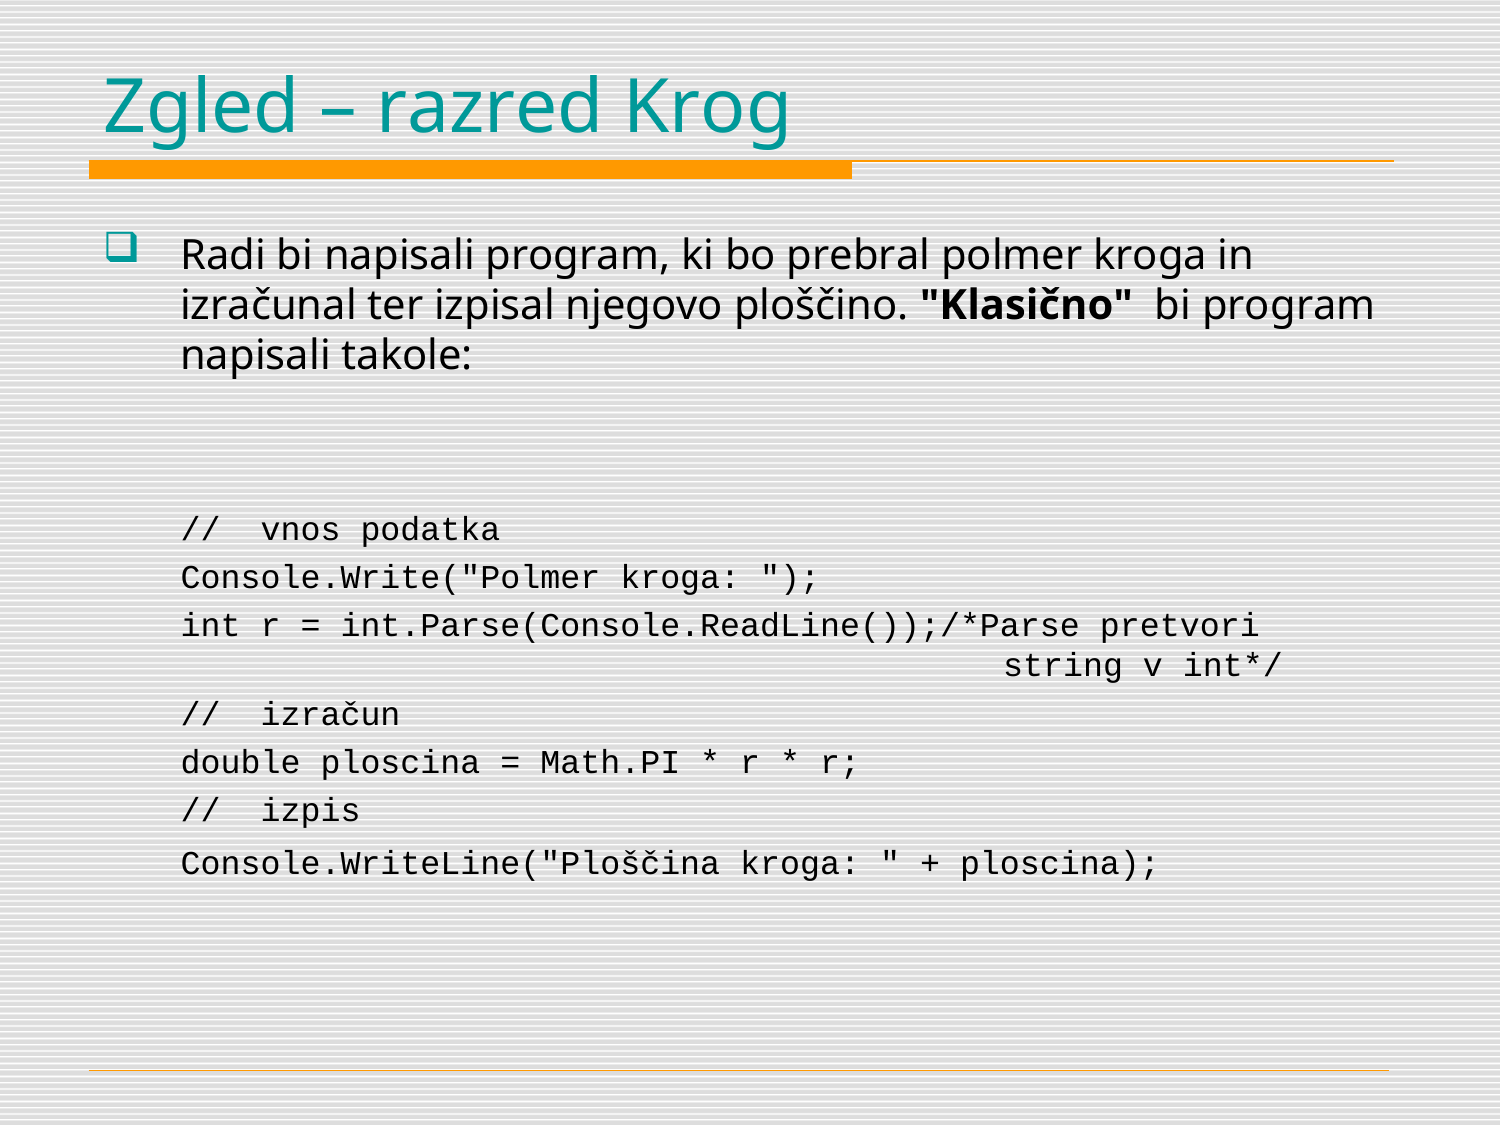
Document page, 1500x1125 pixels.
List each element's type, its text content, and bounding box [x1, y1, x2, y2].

title Zgled – razred Krog [88, 42, 1401, 155]
picture [0, 0, 1500, 1125]
list Radi bi napisali program, ki bo prebral polmer kroga in izračunal ter izpisal njegovo ploščino. "Klasično" bi program napisali takole: // vnos podatka Console.Write("Polmer kroga: "); int r = int.Parse(Console.ReadLine());/*Parse pretvori string v int*/ // izračun double ploscina = Math.PI * r * r; // izpis Console.WriteLine("Ploščina kroga: " + ploscina); [88, 220, 1401, 1059]
